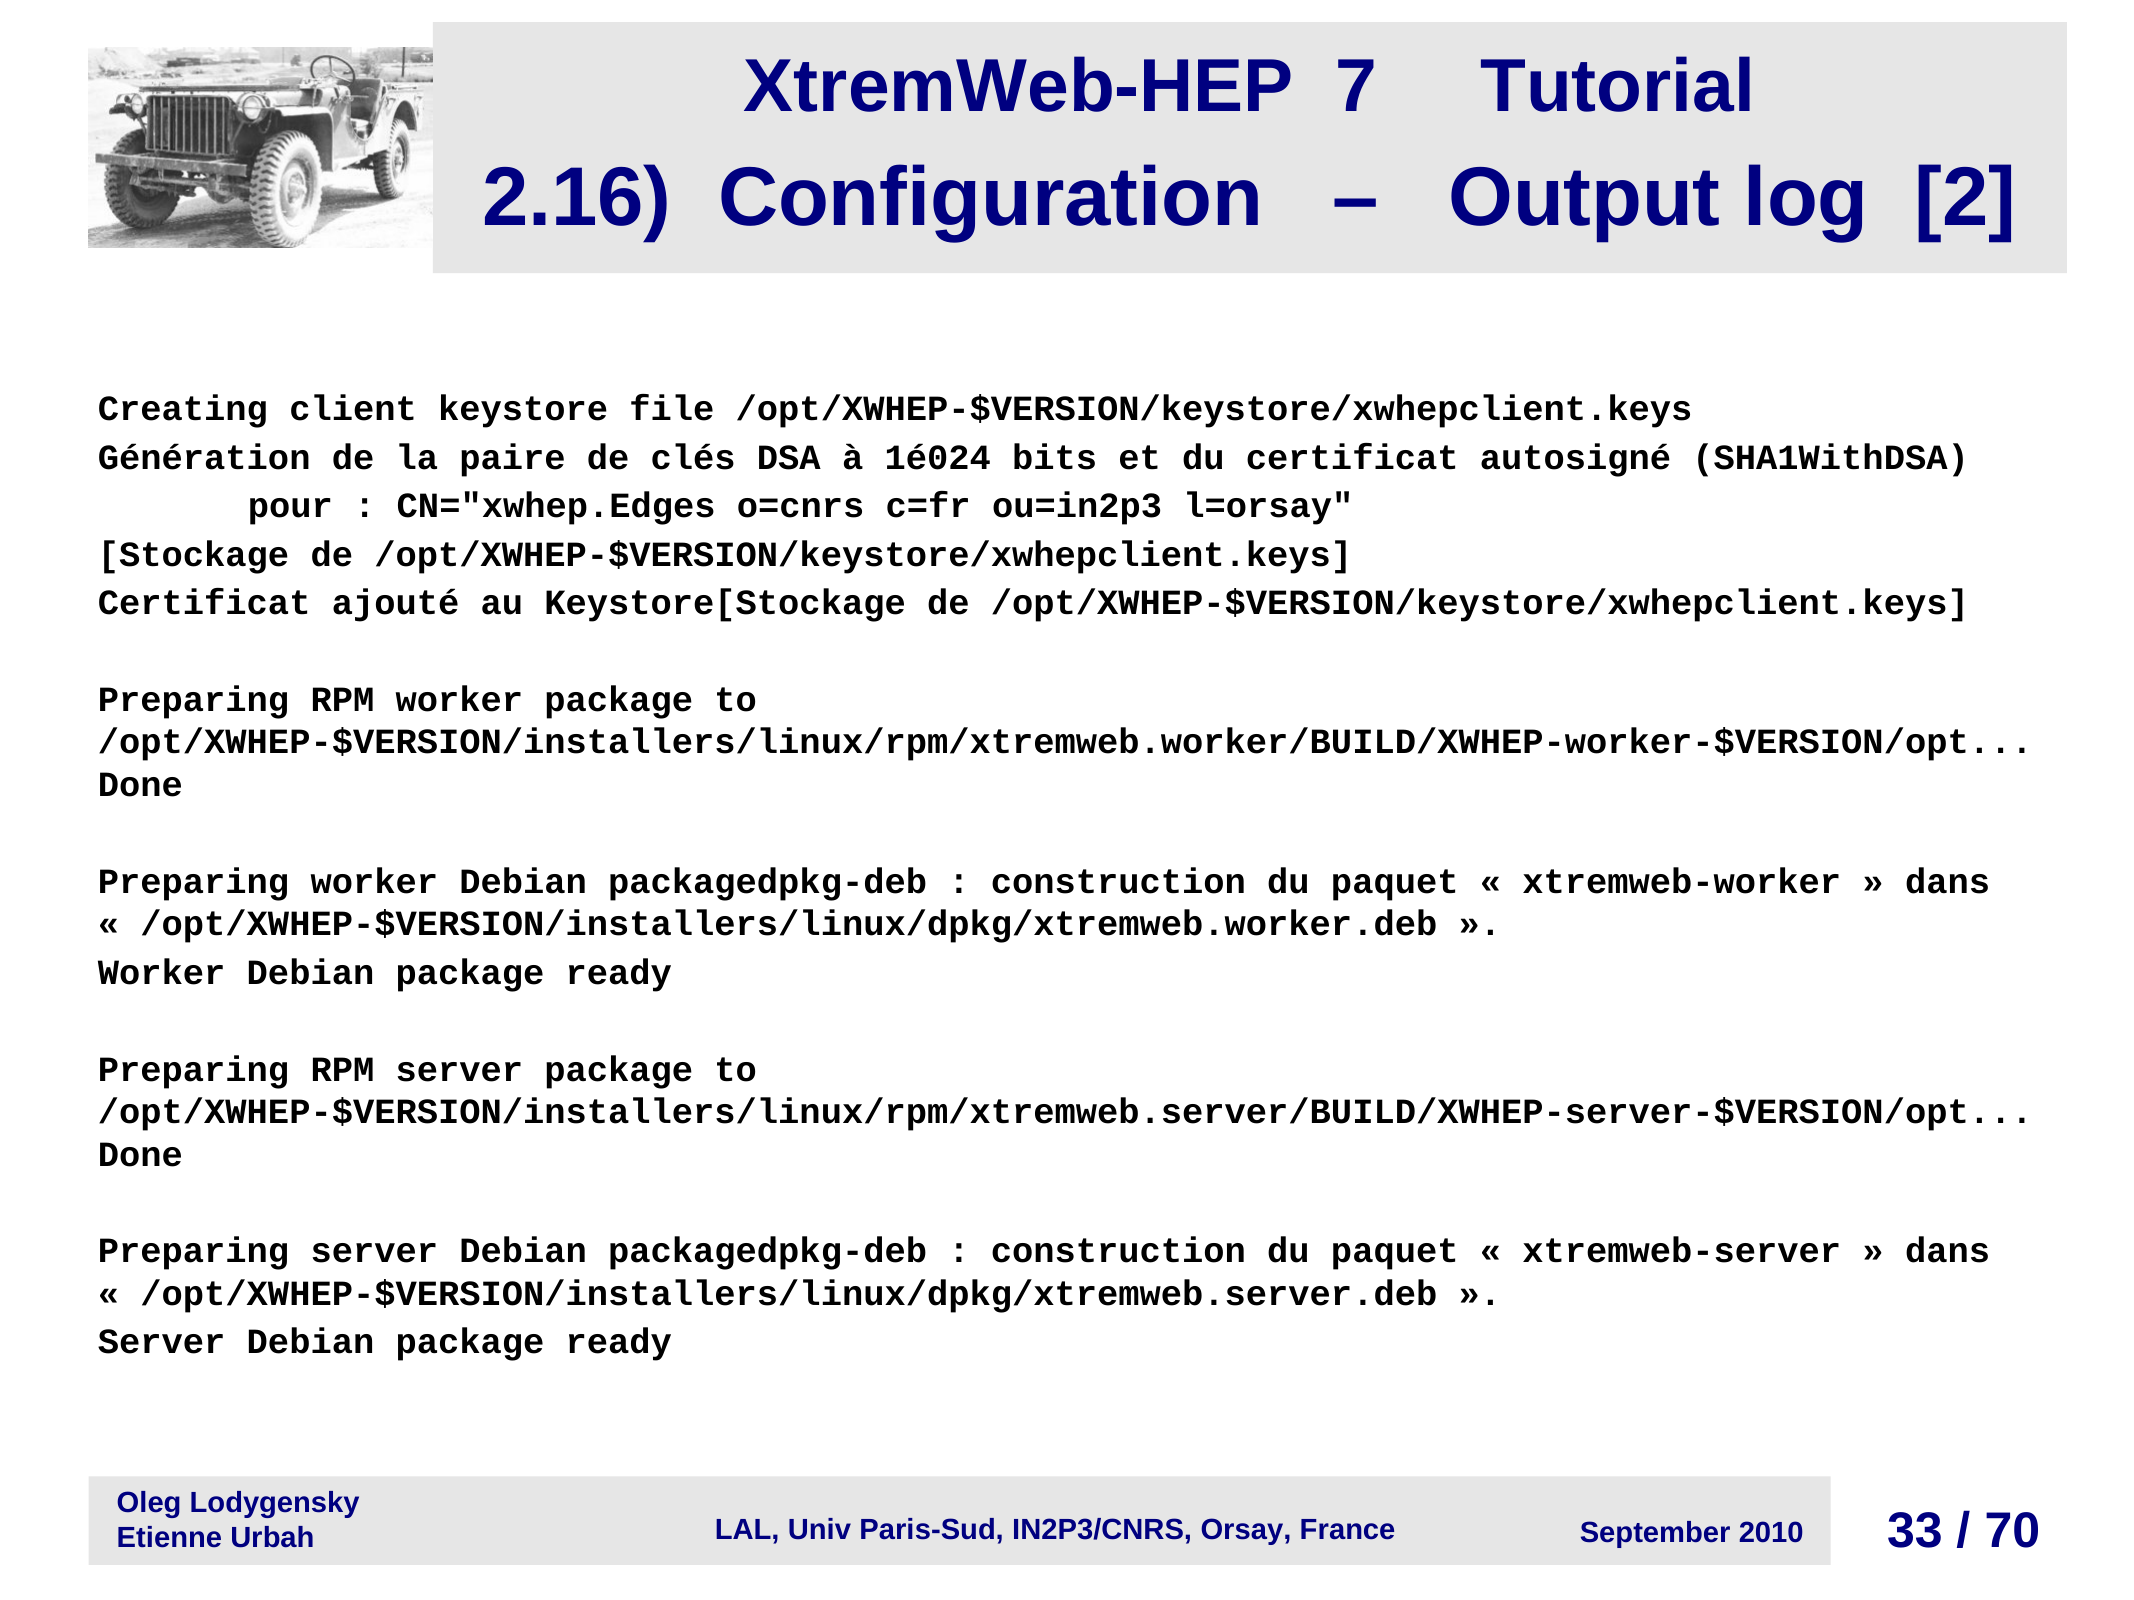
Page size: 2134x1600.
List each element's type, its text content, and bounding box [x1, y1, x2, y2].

picture [88, 47, 433, 248]
title 2.16) Configuration – Output log [2] [442, 118, 2067, 266]
text_box Creating client keystore file /opt/XWHEP-$VERSION/keystore/xwhepclient.keys Génération de la paire de clés DSA à 1é024 bits et du certificat autosigné (SHA1WithDSA) pour : CN="xwhep.Edges o=cnrs c=fr ou=in2p3 l=orsay" [Stockage de /opt/XWHEP-$VERSION/keystore/xwhepclient.keys] Certificat ajouté au Keystore[Stockage de /opt/XWHEP-$VERSION/keystore/xwhepclient.keys] Preparing RPM worker package to /opt/XWHEP-$VERSION/installers/linux/rpm/xtremweb.worker/BUILD/XWHEP-worker-$VERSION/opt... Done Preparing worker Debian packagedpkg-deb : construction du paquet « xtremweb-worker » dans « /opt/XWHEP-$VERSION/installers/linux/dpkg/xtremweb.worker.deb ». Worker Debian package ready Preparing RPM server package to /opt/XWHEP-$VERSION/installers/linux/rpm/xtremweb.server/BUILD/XWHEP-server-$VERSION/opt... Done Preparing server Debian packagedpkg-deb : construction du paquet « xtremweb-server » dans « /opt/XWHEP-$VERSION/installers/linux/dpkg/xtremweb.server.deb ». Server Debian package ready [88, 385, 2067, 1403]
